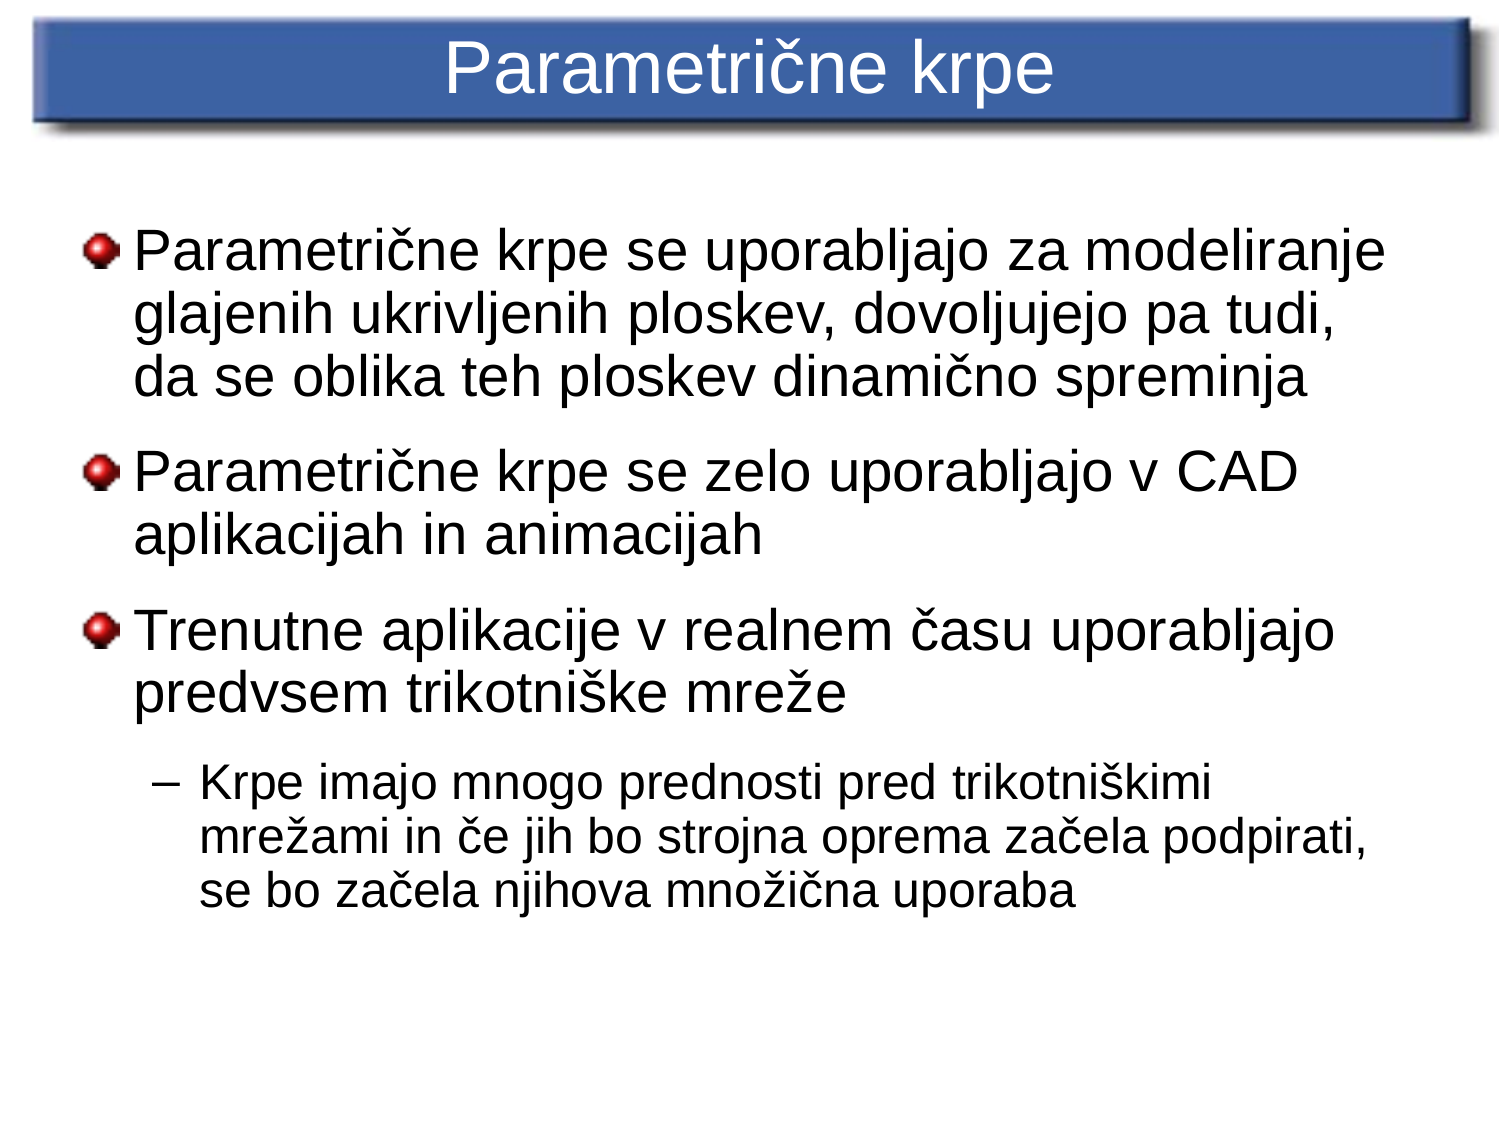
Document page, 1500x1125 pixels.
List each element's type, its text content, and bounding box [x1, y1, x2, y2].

title Parametrične krpe [0, 10, 1500, 116]
picture [31, 116, 1499, 142]
list Parametrične krpe se uporabljajo za modeliranje glajenih ukrivljenih ploskev, dovoljujejo pa tudi, da se oblika teh ploskev dinamično spreminja Parametrične krpe se zelo uporabljajo v CAD aplikacijah in animacijah Trenutne aplikacije v realnem času uporabljajo predvsem trikotniške mreže Krpe imajo mnogo prednosti pred trikotniškimi mrežami in če jih bo strojna oprema začela podpirati, se bo začela njihova množična uporaba [62, 212, 1413, 955]
